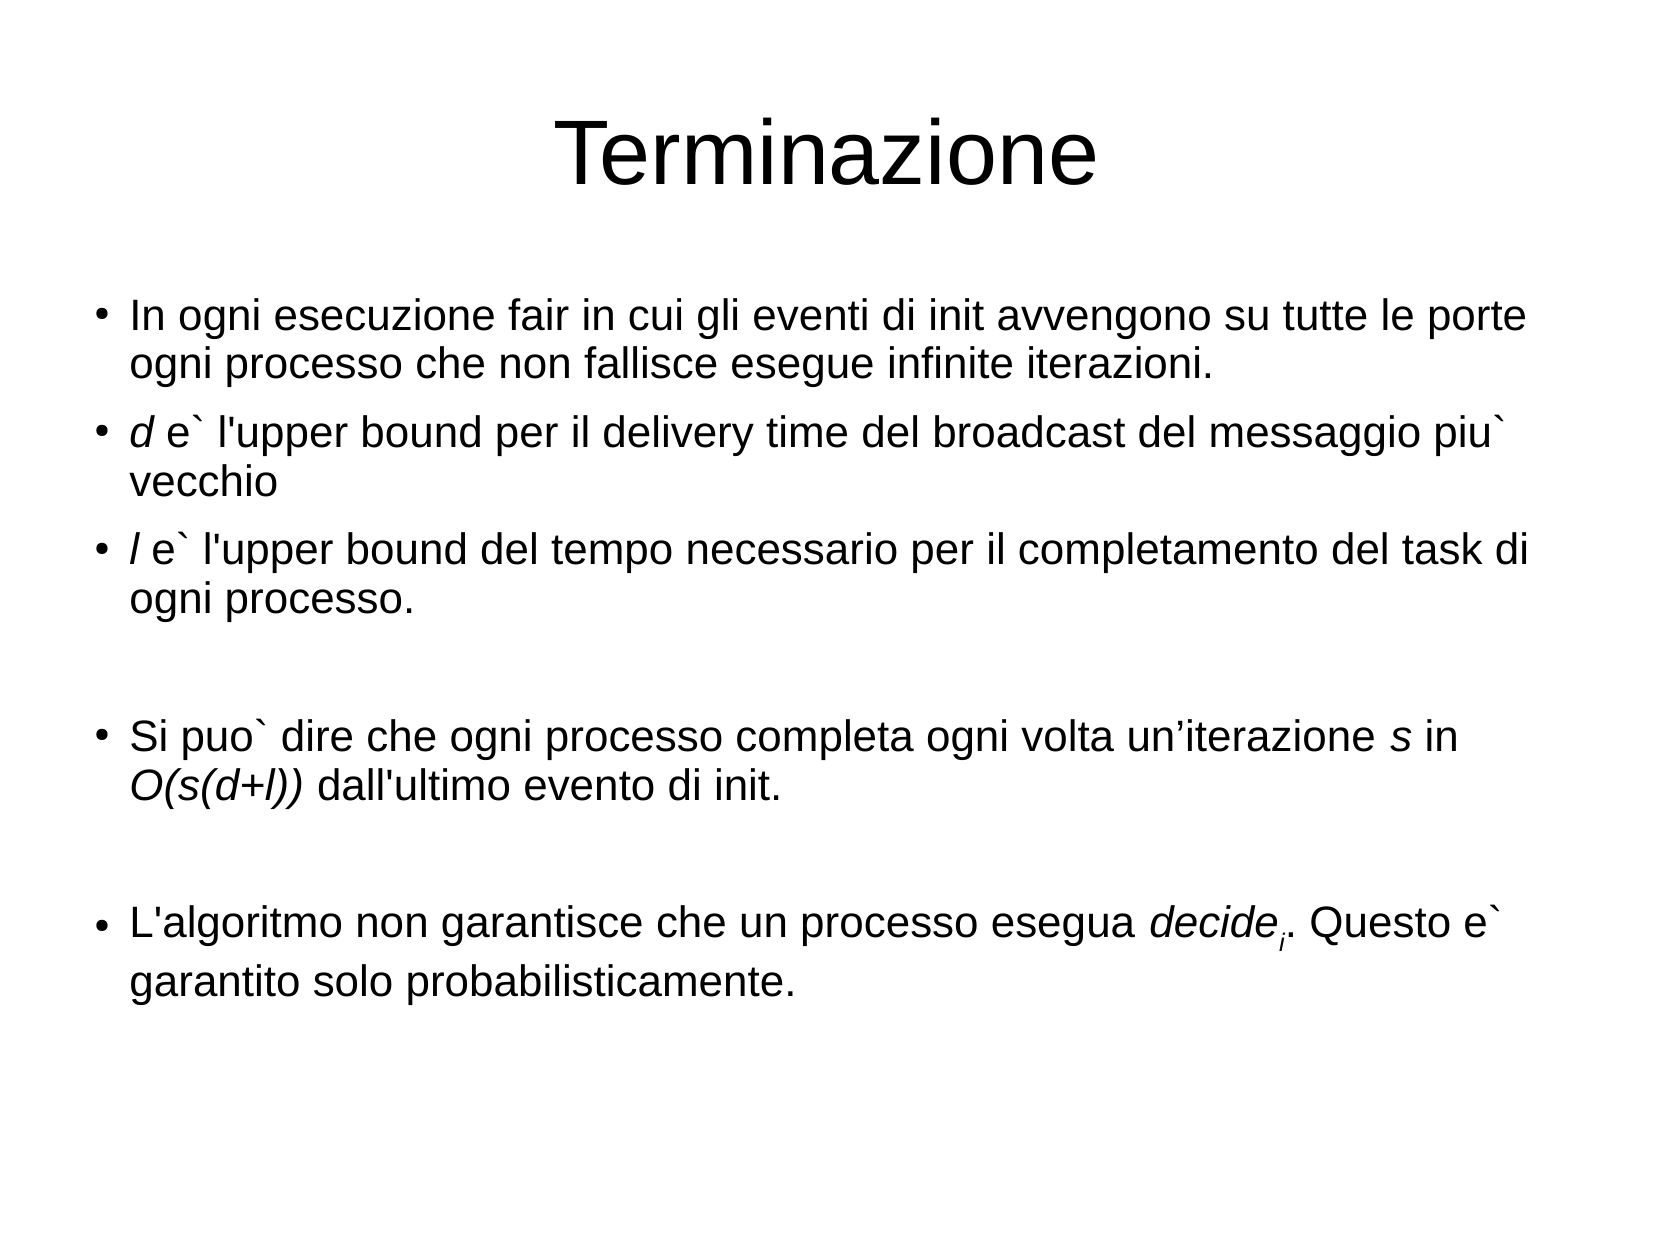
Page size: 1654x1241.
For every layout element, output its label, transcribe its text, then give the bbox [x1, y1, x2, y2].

title Terminazione [82, 49, 1571, 257]
list In ogni esecuzione fair in cui gli eventi di init avvengono su tutte le porte ogni processo che non fallisce esegue infinite iterazioni. d e` l'upper bound per il delivery time del broadcast del messaggio piu` vecchio l e` l'upper bound del tempo necessario per il completamento del task di ogni processo. Si puo` dire che ogni processo completa ogni volta un’iterazione s in O(s(d+l)) dall'ultimo evento di init. L'algoritmo non garantisce che un processo esegua decidei. Questo e` garantito solo probabilisticamente. [82, 290, 1571, 1010]
